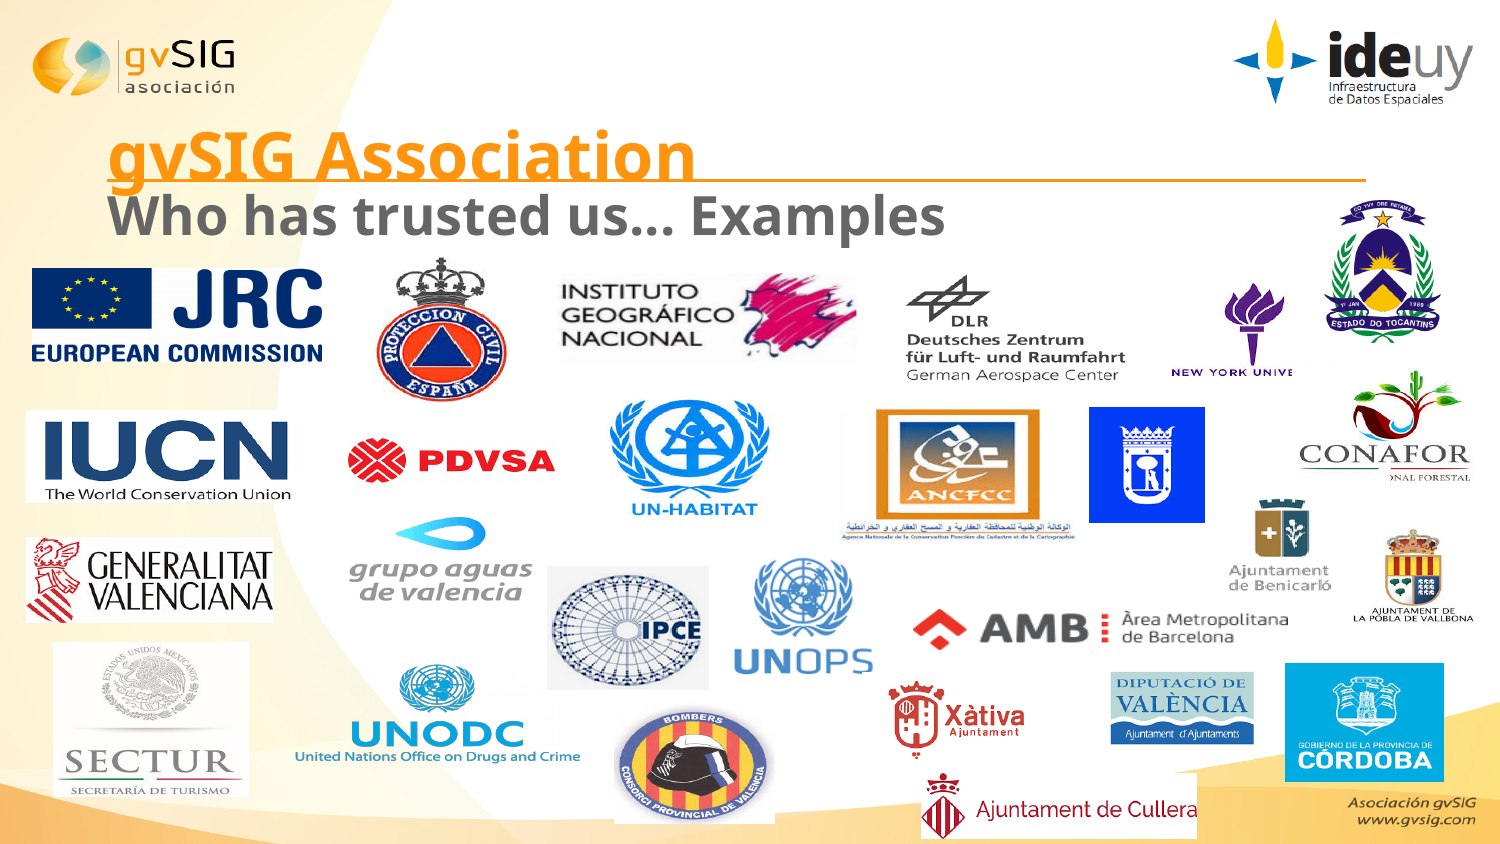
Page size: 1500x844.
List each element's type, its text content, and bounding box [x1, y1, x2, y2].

text_box Who has trusted us... Examples [107, 171, 1259, 258]
picture [0, 0, 1500, 844]
title gvSIG Association [107, 115, 1458, 193]
